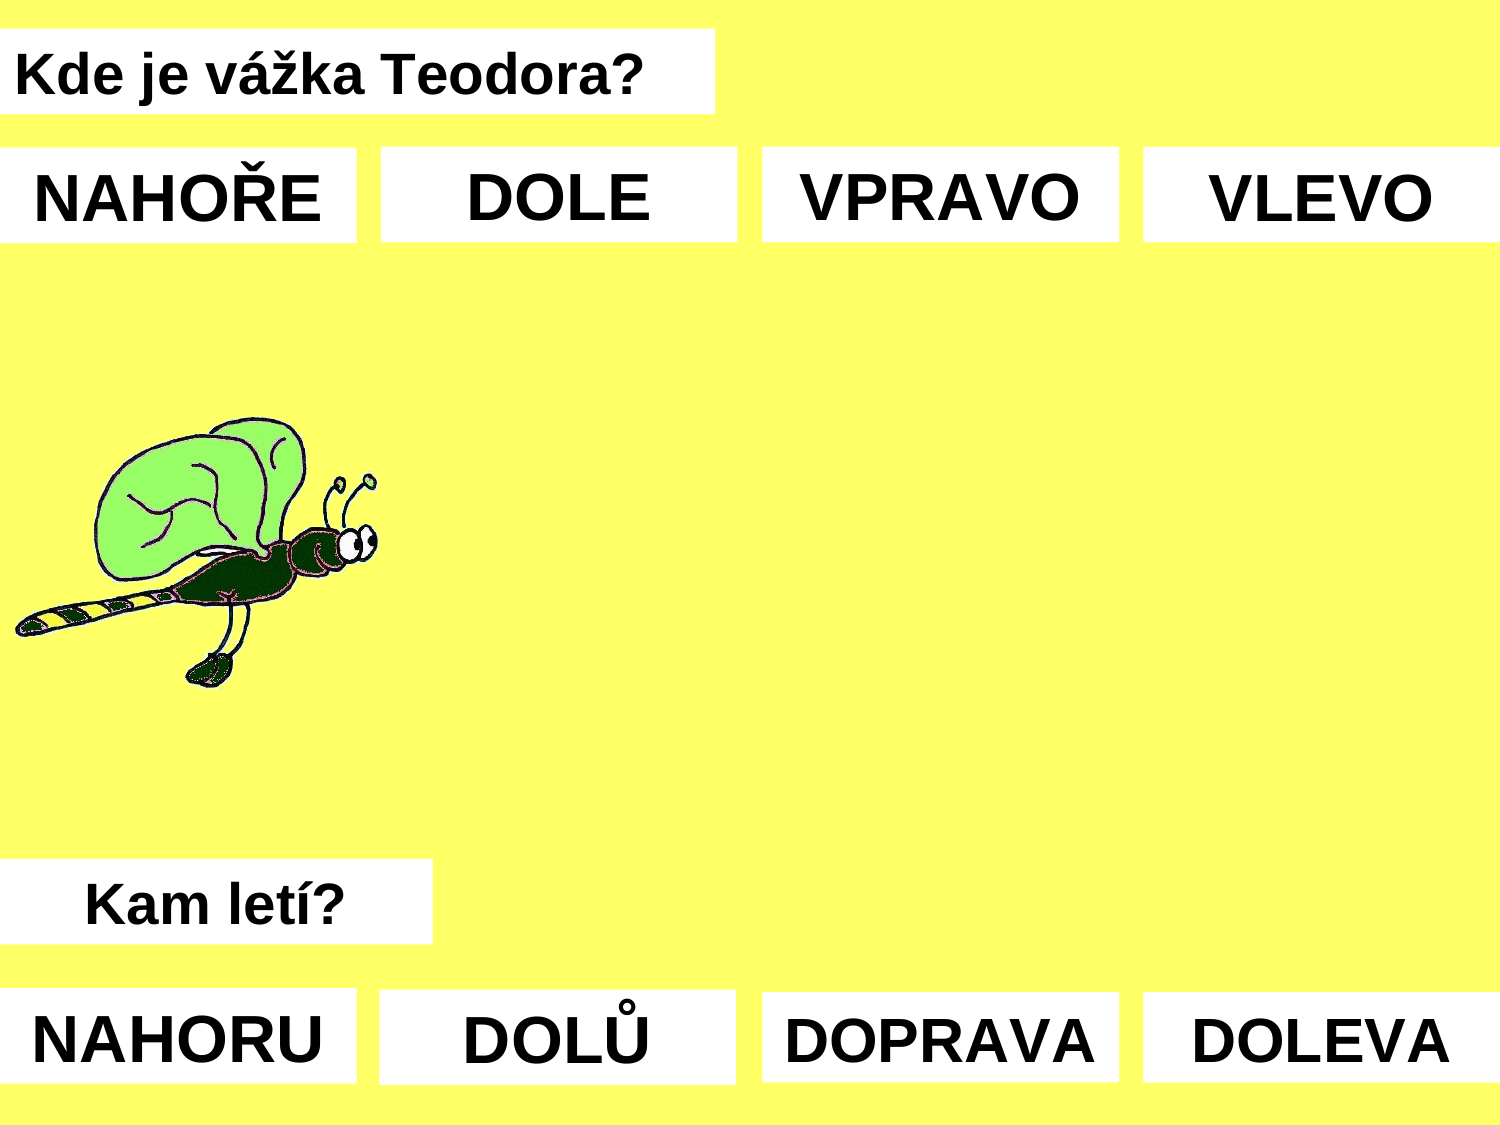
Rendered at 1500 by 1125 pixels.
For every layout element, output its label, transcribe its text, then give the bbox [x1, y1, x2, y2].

text_box NAHORU [0, 988, 357, 1084]
text_box NAHOŘE [0, 147, 357, 244]
text_box DOLŮ [379, 989, 736, 1085]
picture [0, 399, 389, 703]
text_box DOLE [380, 146, 738, 243]
text_box VLEVO [1143, 146, 1500, 243]
text_box Kde je vážka Teodora? [0, 28, 716, 115]
text_box DOLEVA [1143, 992, 1500, 1083]
text_box Kam letí? [0, 858, 433, 945]
text_box DOPRAVA [762, 991, 1120, 1083]
text_box VPRAVO [762, 146, 1120, 243]
